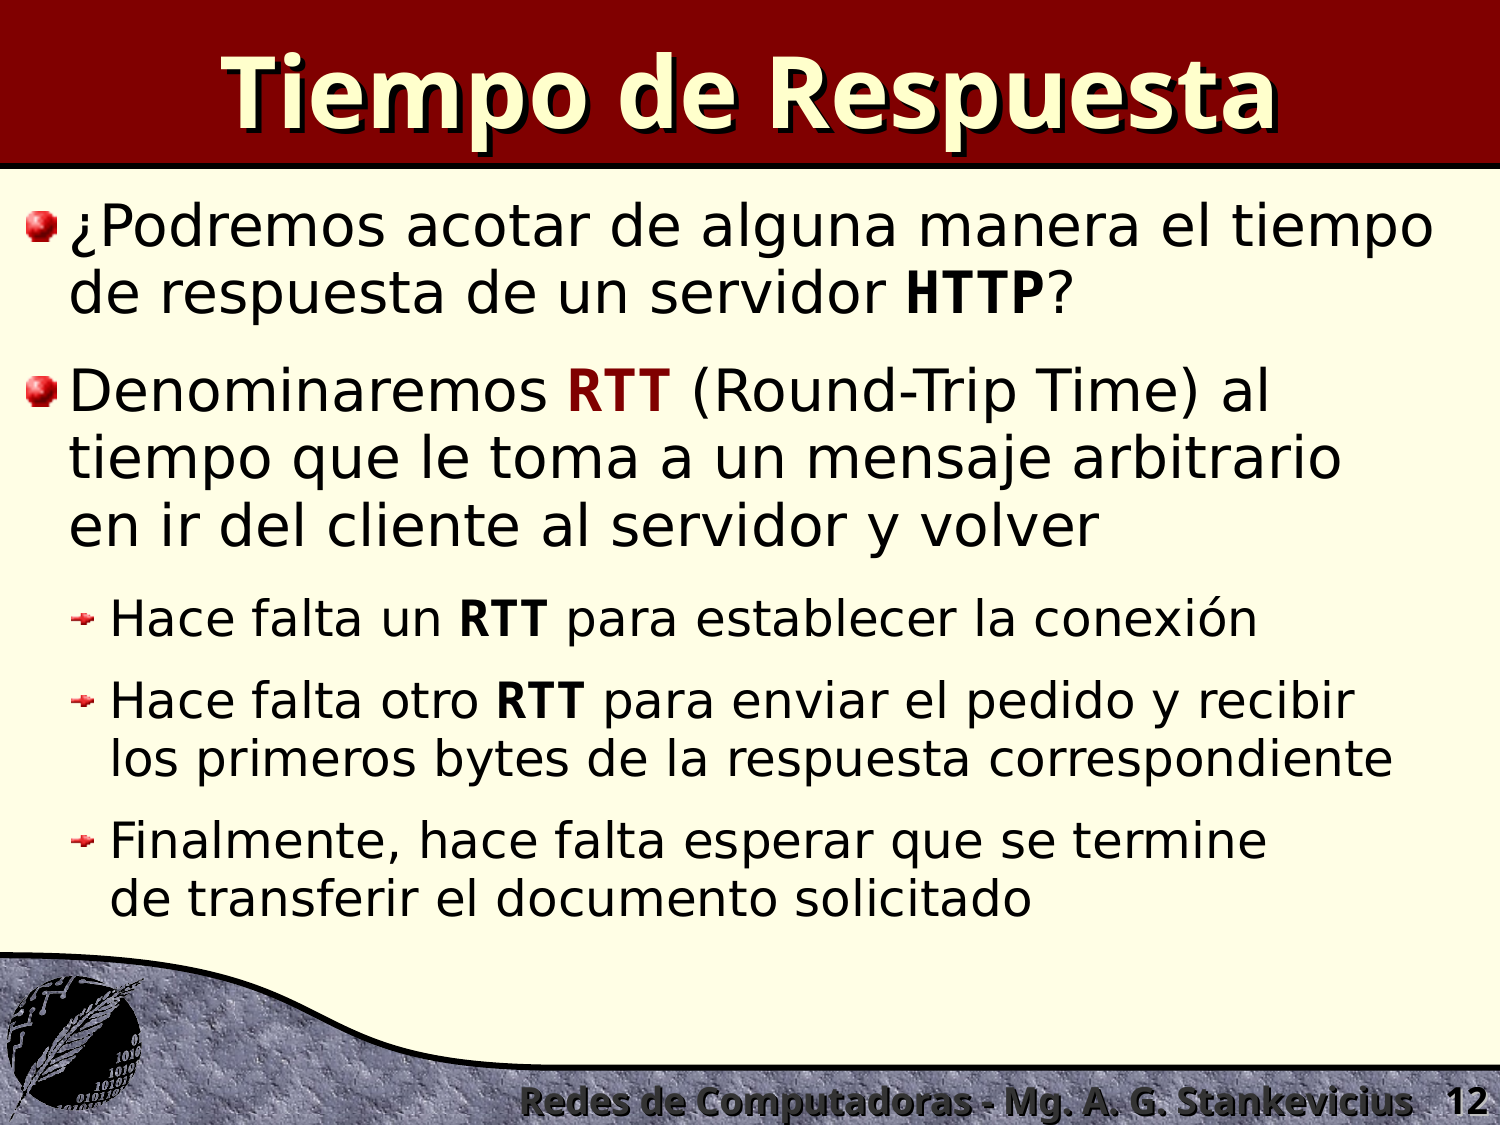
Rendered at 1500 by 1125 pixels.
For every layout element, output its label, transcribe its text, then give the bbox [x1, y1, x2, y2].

title Tiempo de Respuesta [15, 5, 1485, 160]
list ¿Podremos acotar de alguna manera el tiempo de respuesta de un servidor HTTP? Denominaremos RTT (Round-Trip Time) al tiempo que le toma a un mensaje arbitrario en ir del cliente al servidor y volver Hace falta un RTT para establecer la conexión Hace falta otro RTT para enviar el pedido y recibir los primeros bytes de la respuesta correspondiente Finalmente, hace falta esperar que se termine de transferir el documento solicitado [11, 192, 1486, 929]
picture [0, 959, 1500, 1125]
picture [790, 1100, 795, 1110]
picture [1047, 1100, 1054, 1110]
